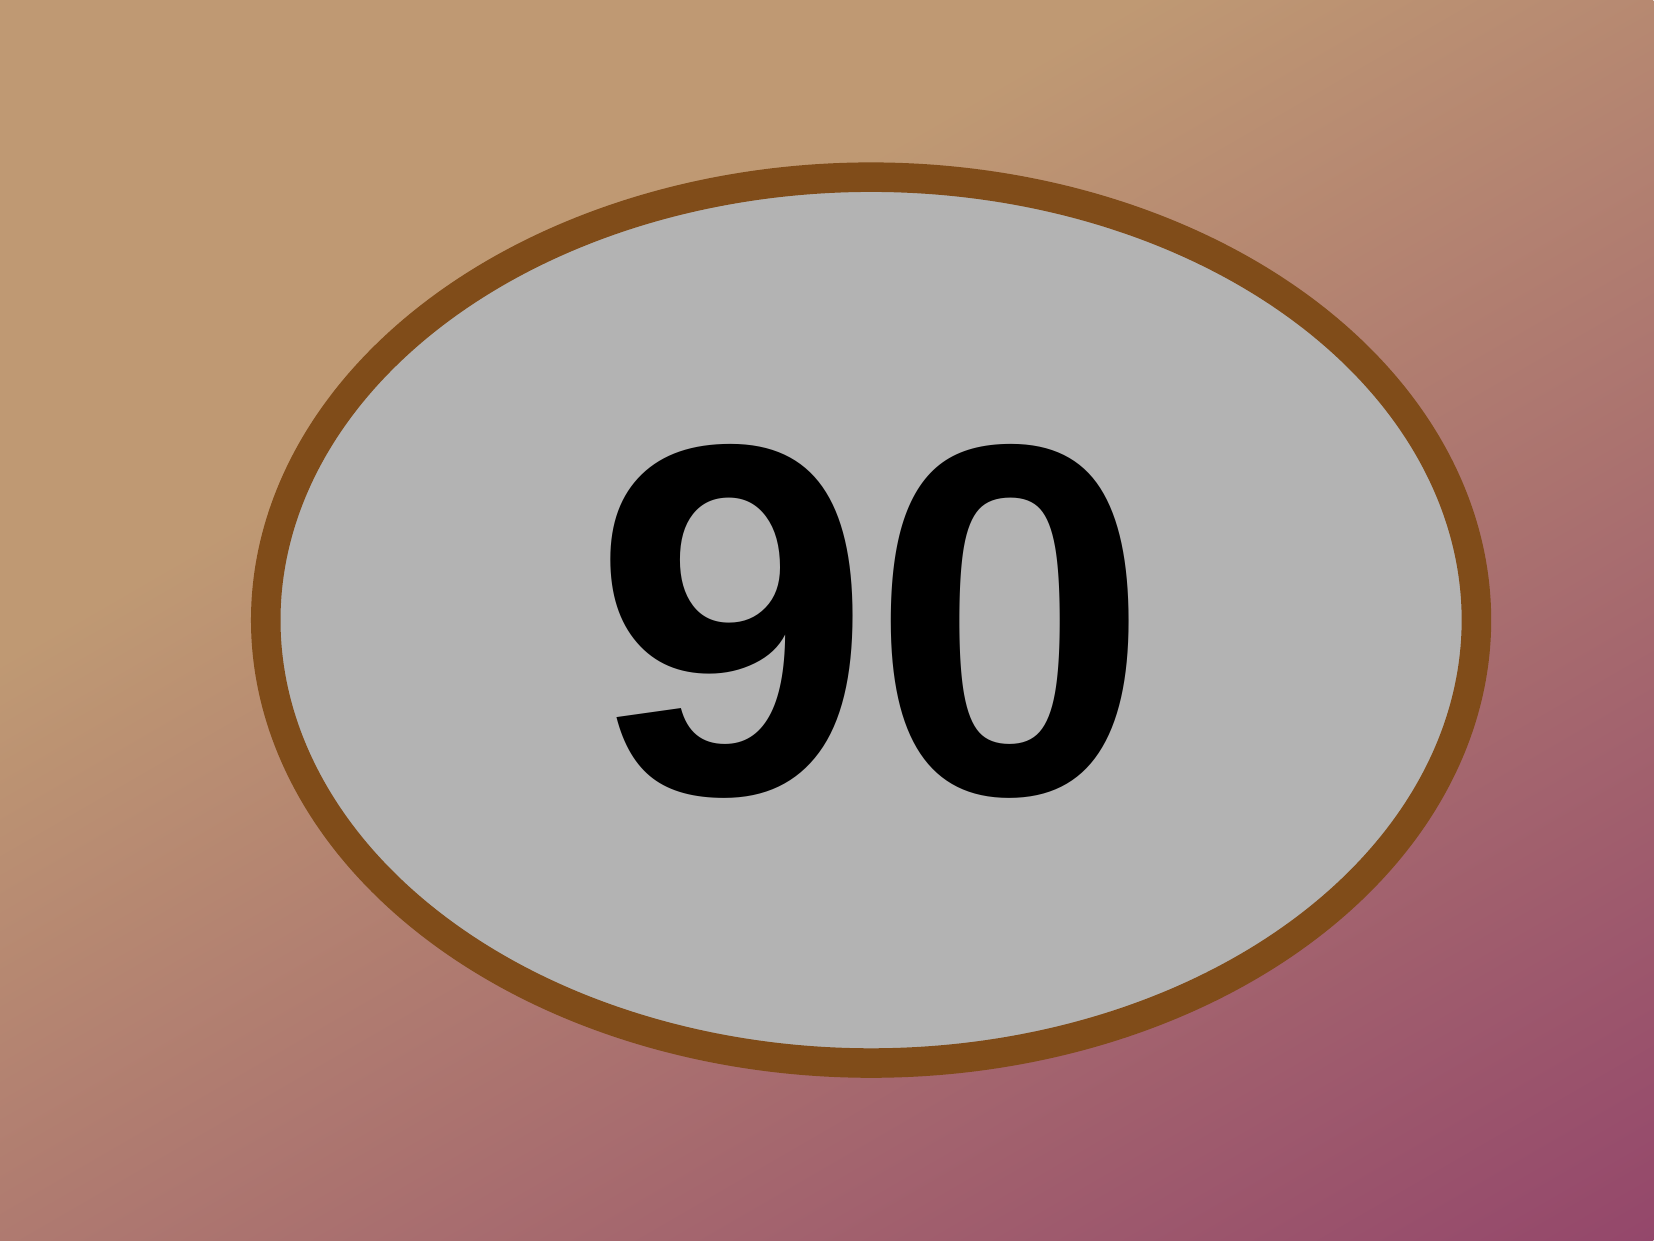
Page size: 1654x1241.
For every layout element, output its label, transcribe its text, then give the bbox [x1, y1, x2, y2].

text_box 90 [265, 177, 1477, 1064]
